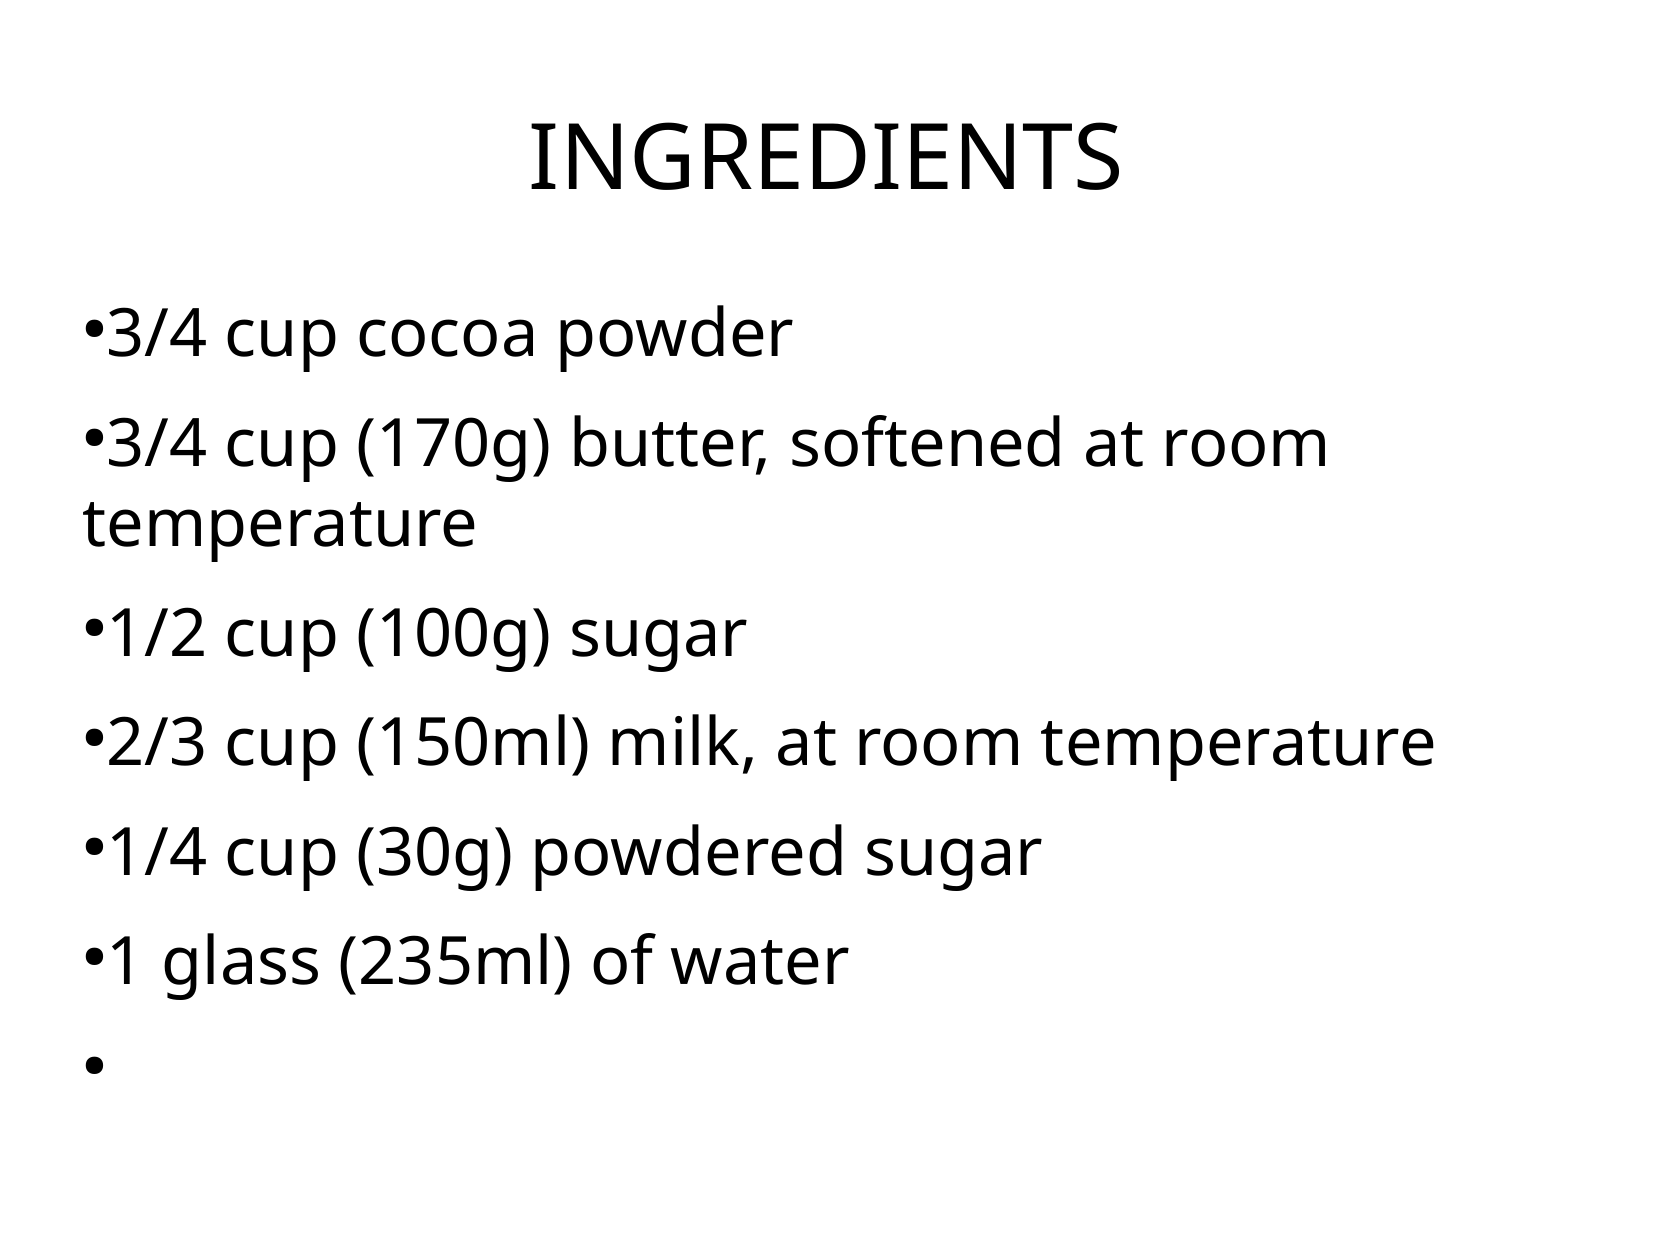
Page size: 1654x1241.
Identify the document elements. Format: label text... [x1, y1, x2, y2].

title INGREDIENTS [82, 49, 1571, 257]
list 3/4 cup cocoa powder 3/4 cup (170g) butter, softened at room temperature 1/2 cup (100g) sugar 2/3 cup (150ml) milk, at room temperature 1/4 cup (30g) powdered sugar 1 glass (235ml) of water [82, 290, 1571, 1132]
